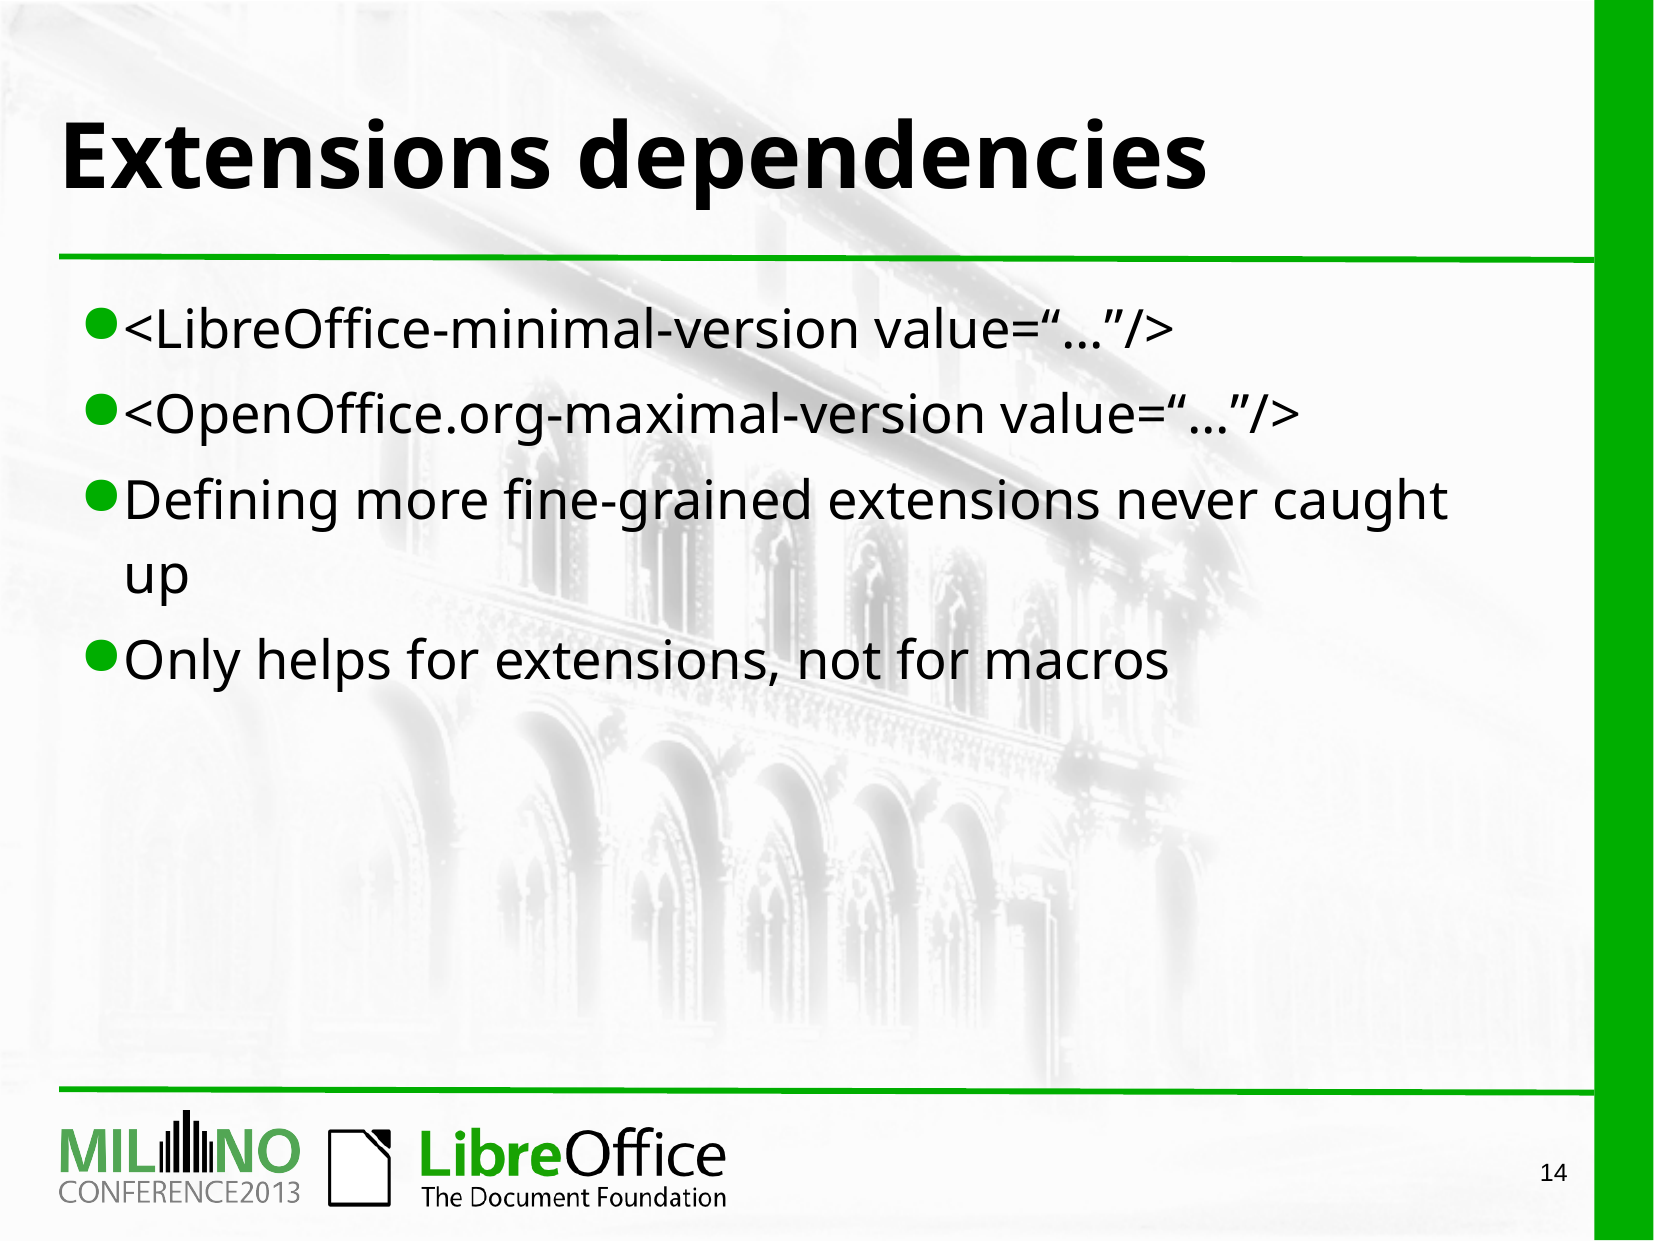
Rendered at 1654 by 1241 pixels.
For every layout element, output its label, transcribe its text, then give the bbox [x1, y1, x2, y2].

title Extensions dependencies [59, 49, 1548, 257]
picture [0, 1, 1594, 1241]
list <LibreOffice-minimal-version value=“...”/> <OpenOffice.org-maximal-version value=“...”/> Defining more fine-grained extensions never caught up Only helps for extensions, not for macros [35, 290, 1524, 1010]
